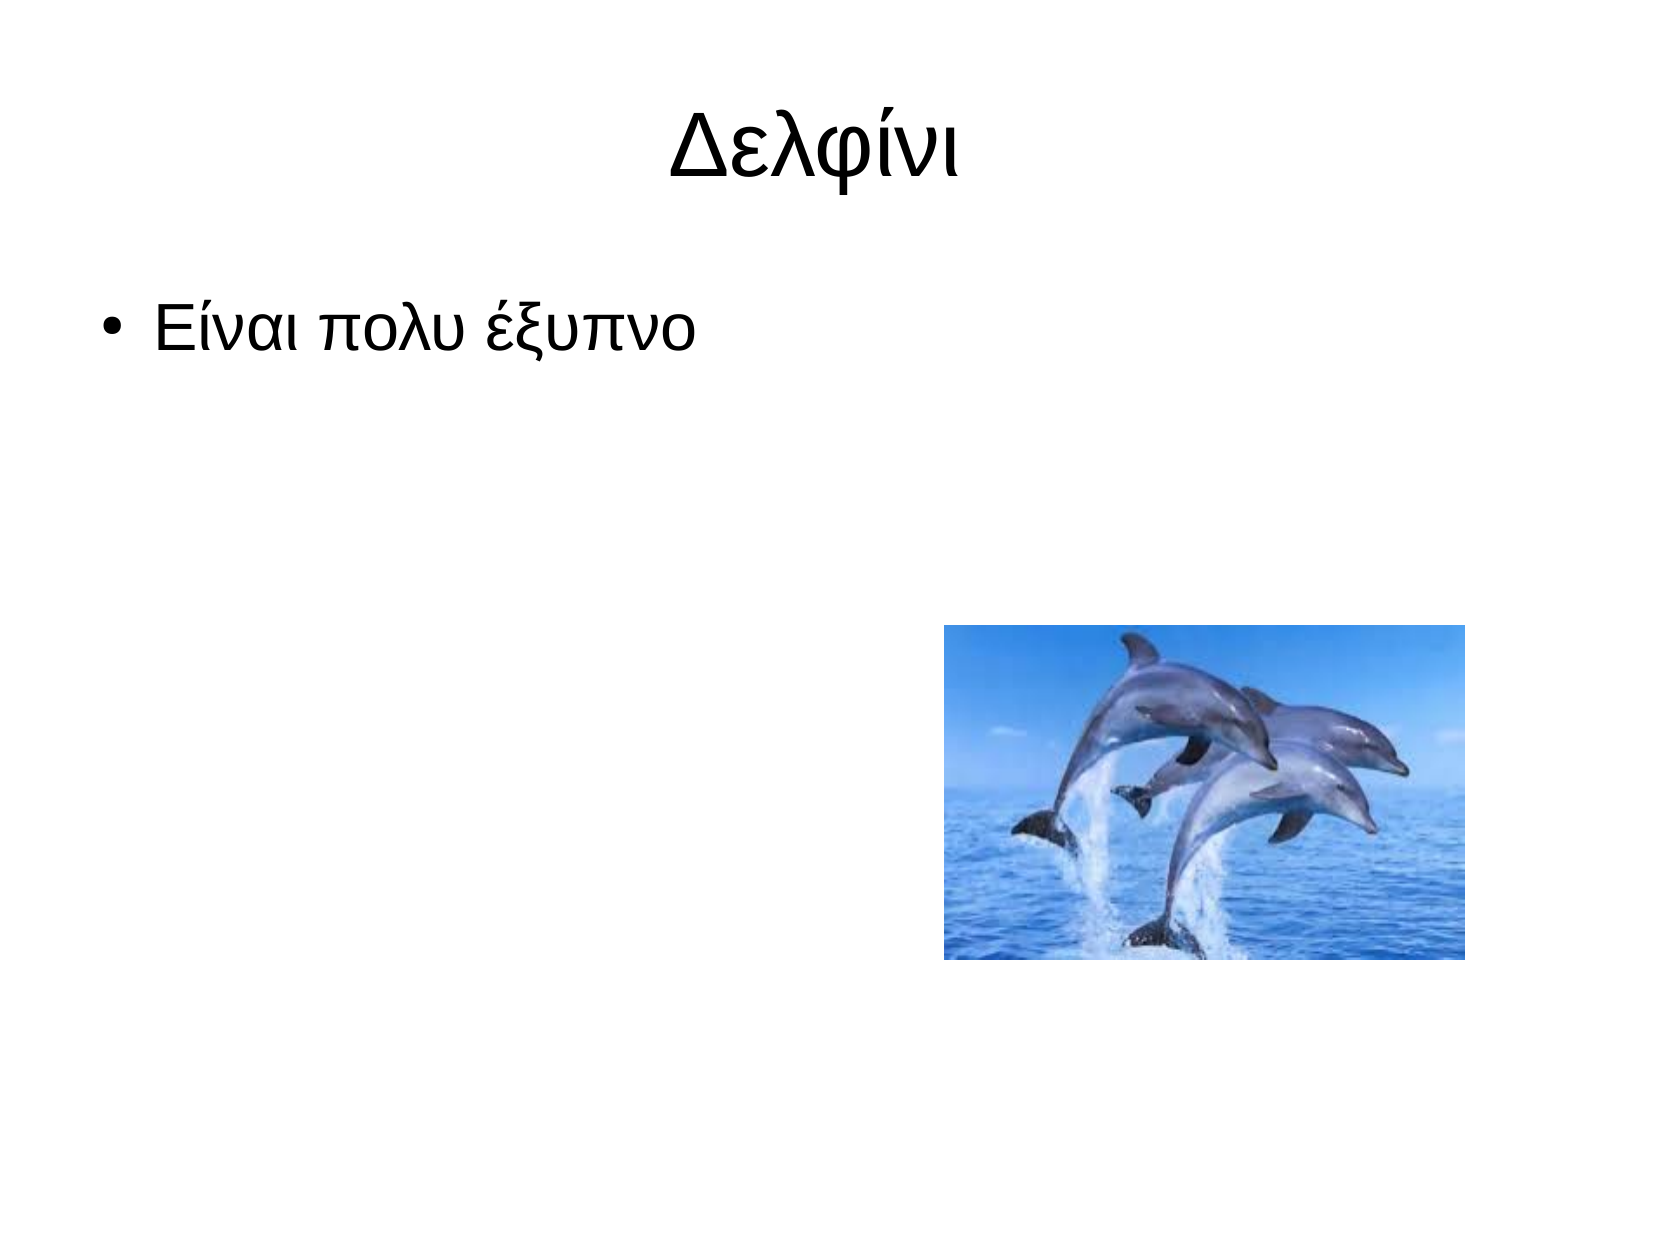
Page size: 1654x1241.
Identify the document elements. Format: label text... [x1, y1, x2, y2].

picture [944, 625, 1465, 960]
list Είναι πολυ έξυπνο [82, 290, 1571, 1109]
title Δελφίνι [70, 40, 1559, 249]
